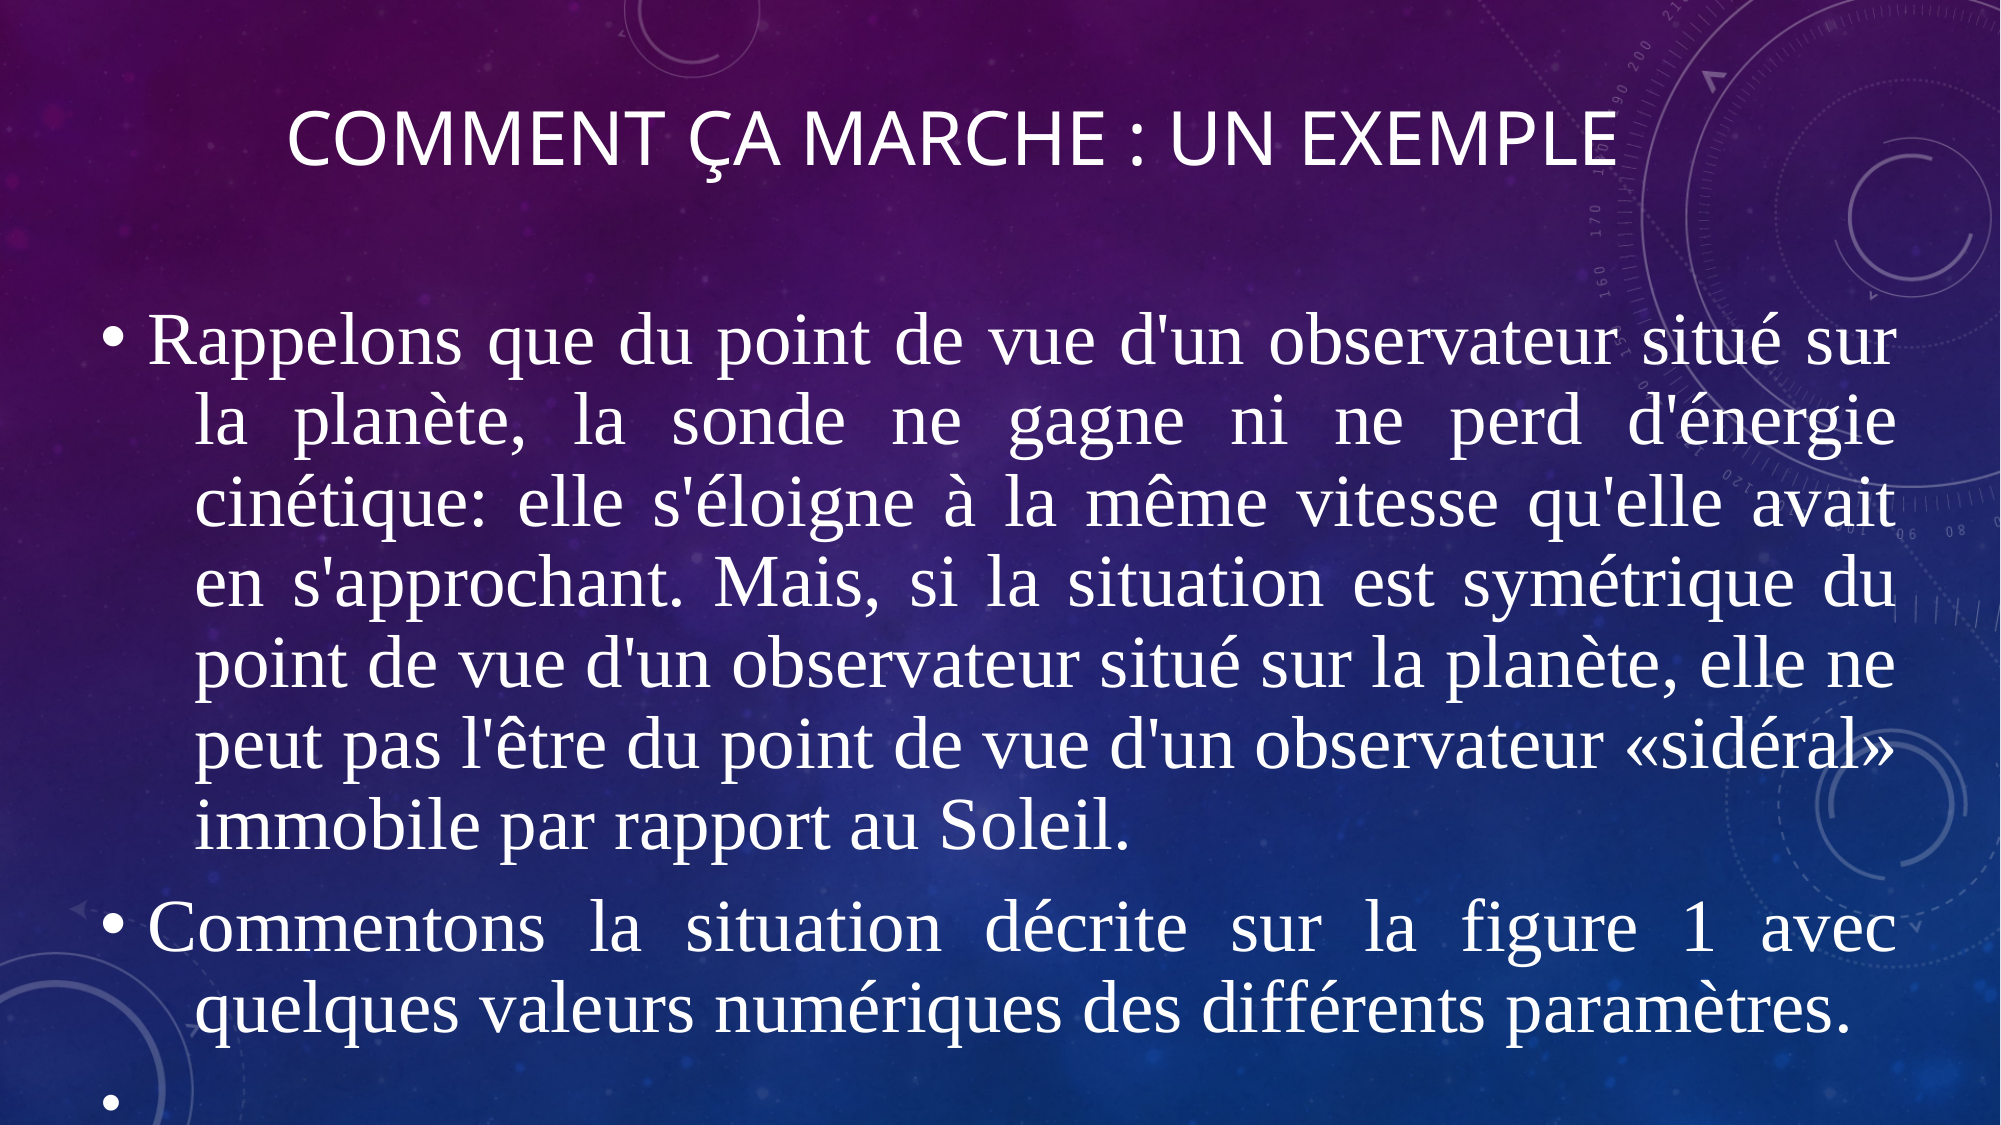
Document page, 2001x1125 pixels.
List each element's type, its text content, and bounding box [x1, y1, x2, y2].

list Rappelons que du point de vue d'un observateur situé sur la planète, la sonde ne gagne ni ne perd d'énergie cinétique: elle s'éloigne à la même vitesse qu'elle avait en s'approchant. Mais, si la situation est symétrique du point de vue d'un observateur situé sur la planète, elle ne peut pas l'être du point de vue d'un observateur «sidéral» immobile par rapport au Soleil. Commentons la situation décrite sur la figure 1 avec quelques valeurs numériques des différents paramètres. [85, 291, 1915, 1088]
title Comment ça marche : Un exemple [270, 15, 1730, 255]
